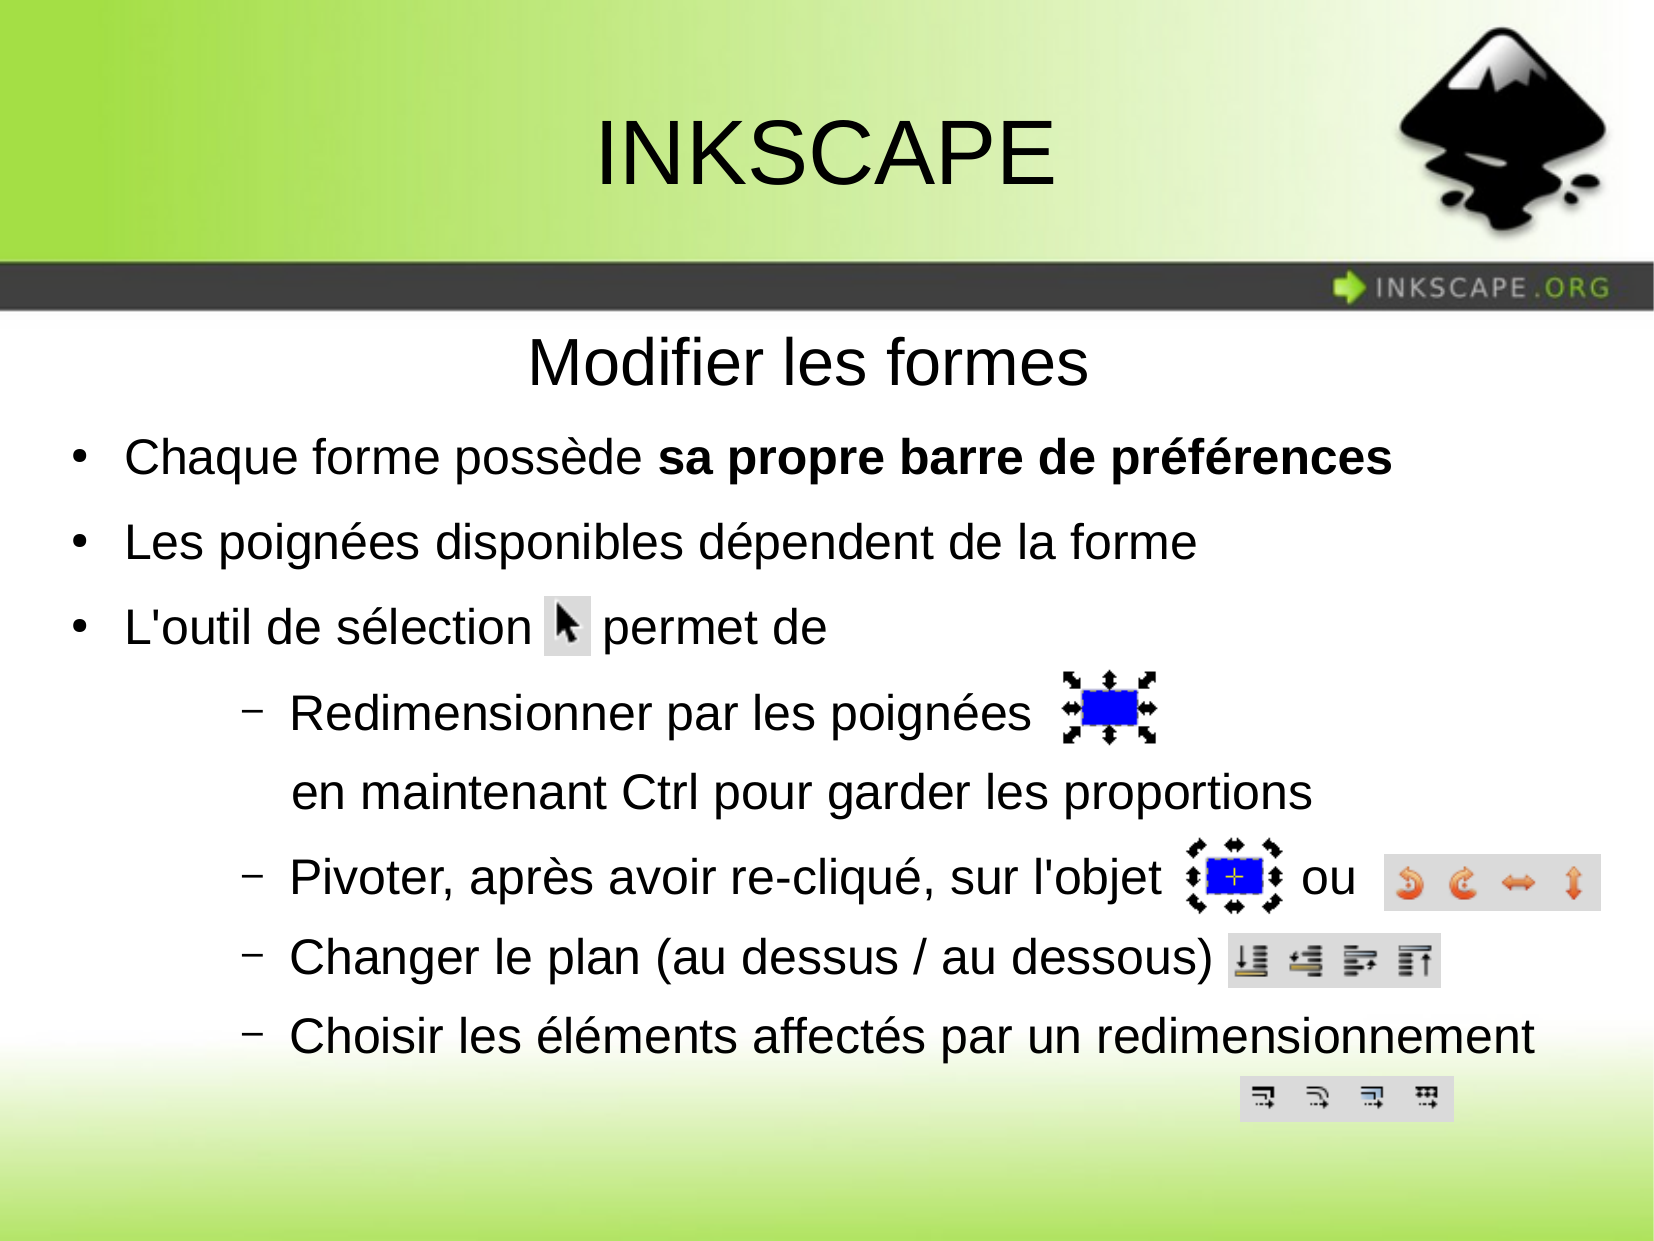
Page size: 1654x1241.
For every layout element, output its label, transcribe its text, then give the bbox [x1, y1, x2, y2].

list Modifier les formes Chaque forme possède sa propre barre de préférences Les poignées disponibles dépendent de la forme L'outil de sélection permet de Redimensionner par les poignées en maintenant Ctrl pour garder les proportions Pivoter, après avoir re-cliqué, sur l'objet ou Changer le plan (au dessus / au dessous) Choisir les éléments affectés par un redimensionnement [53, 324, 1565, 1182]
title INKSCAPE [82, 49, 1571, 257]
picture [0, 0, 1654, 1241]
